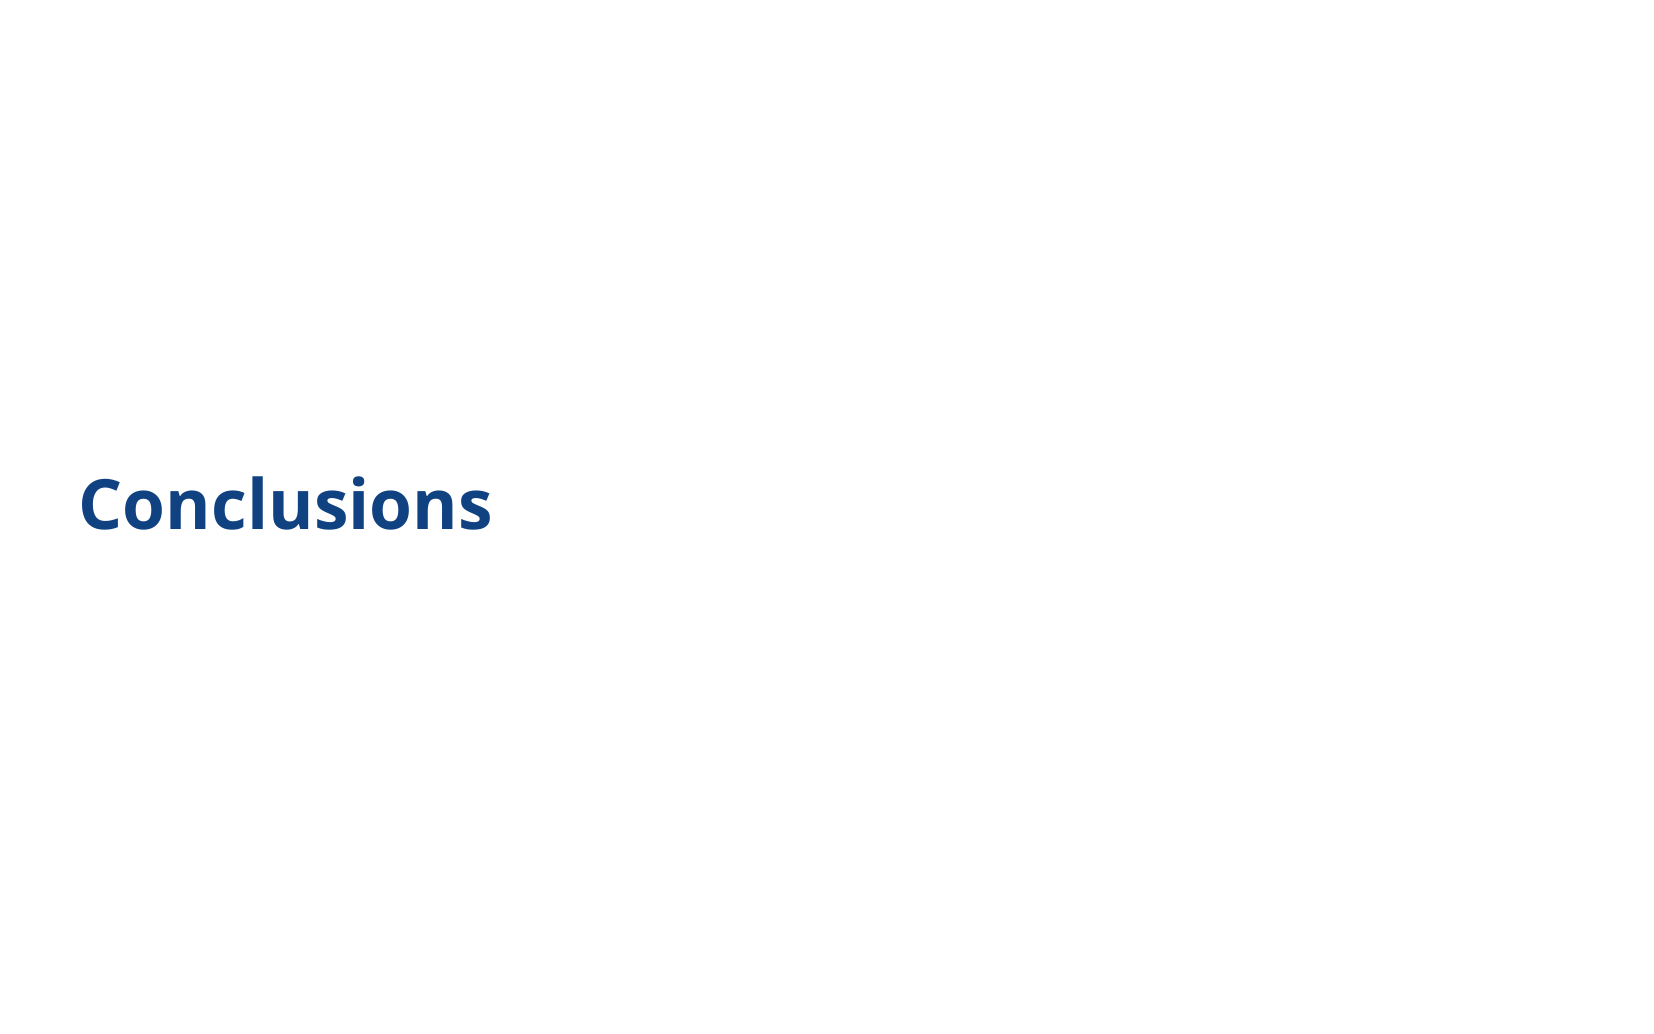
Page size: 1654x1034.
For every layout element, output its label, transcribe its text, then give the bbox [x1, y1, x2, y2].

title Conclusions [78, 427, 1547, 578]
